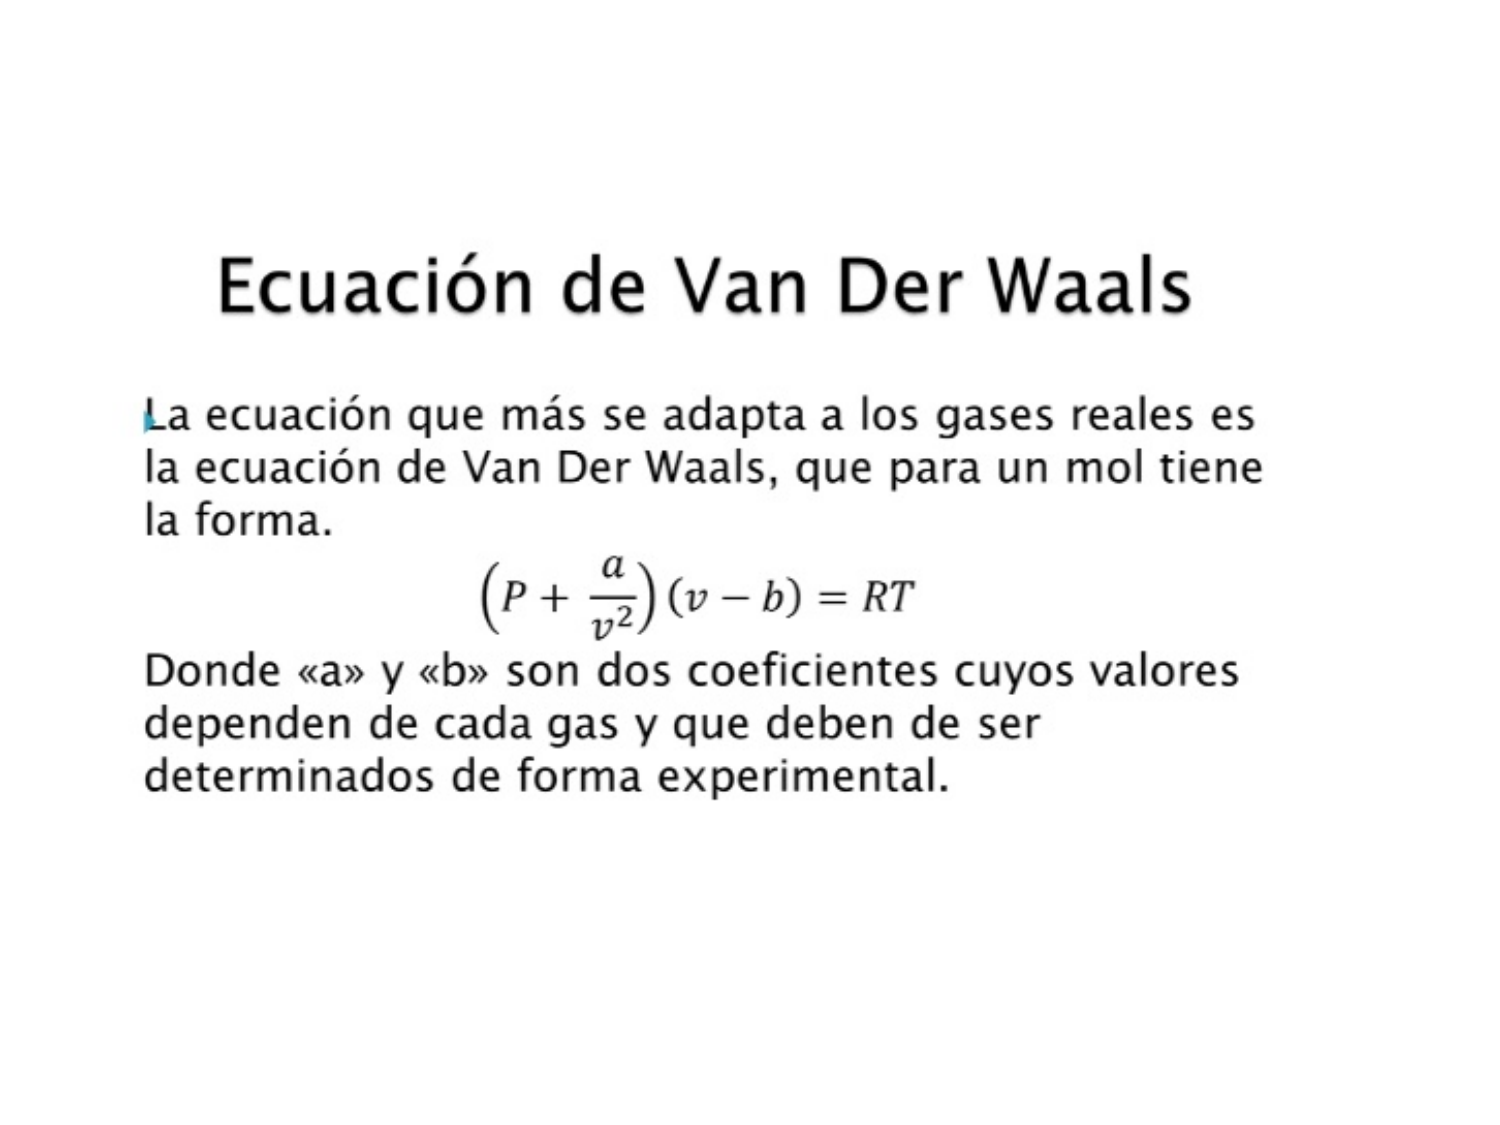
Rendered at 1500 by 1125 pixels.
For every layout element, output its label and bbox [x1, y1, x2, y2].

picture [100, 172, 1365, 862]
